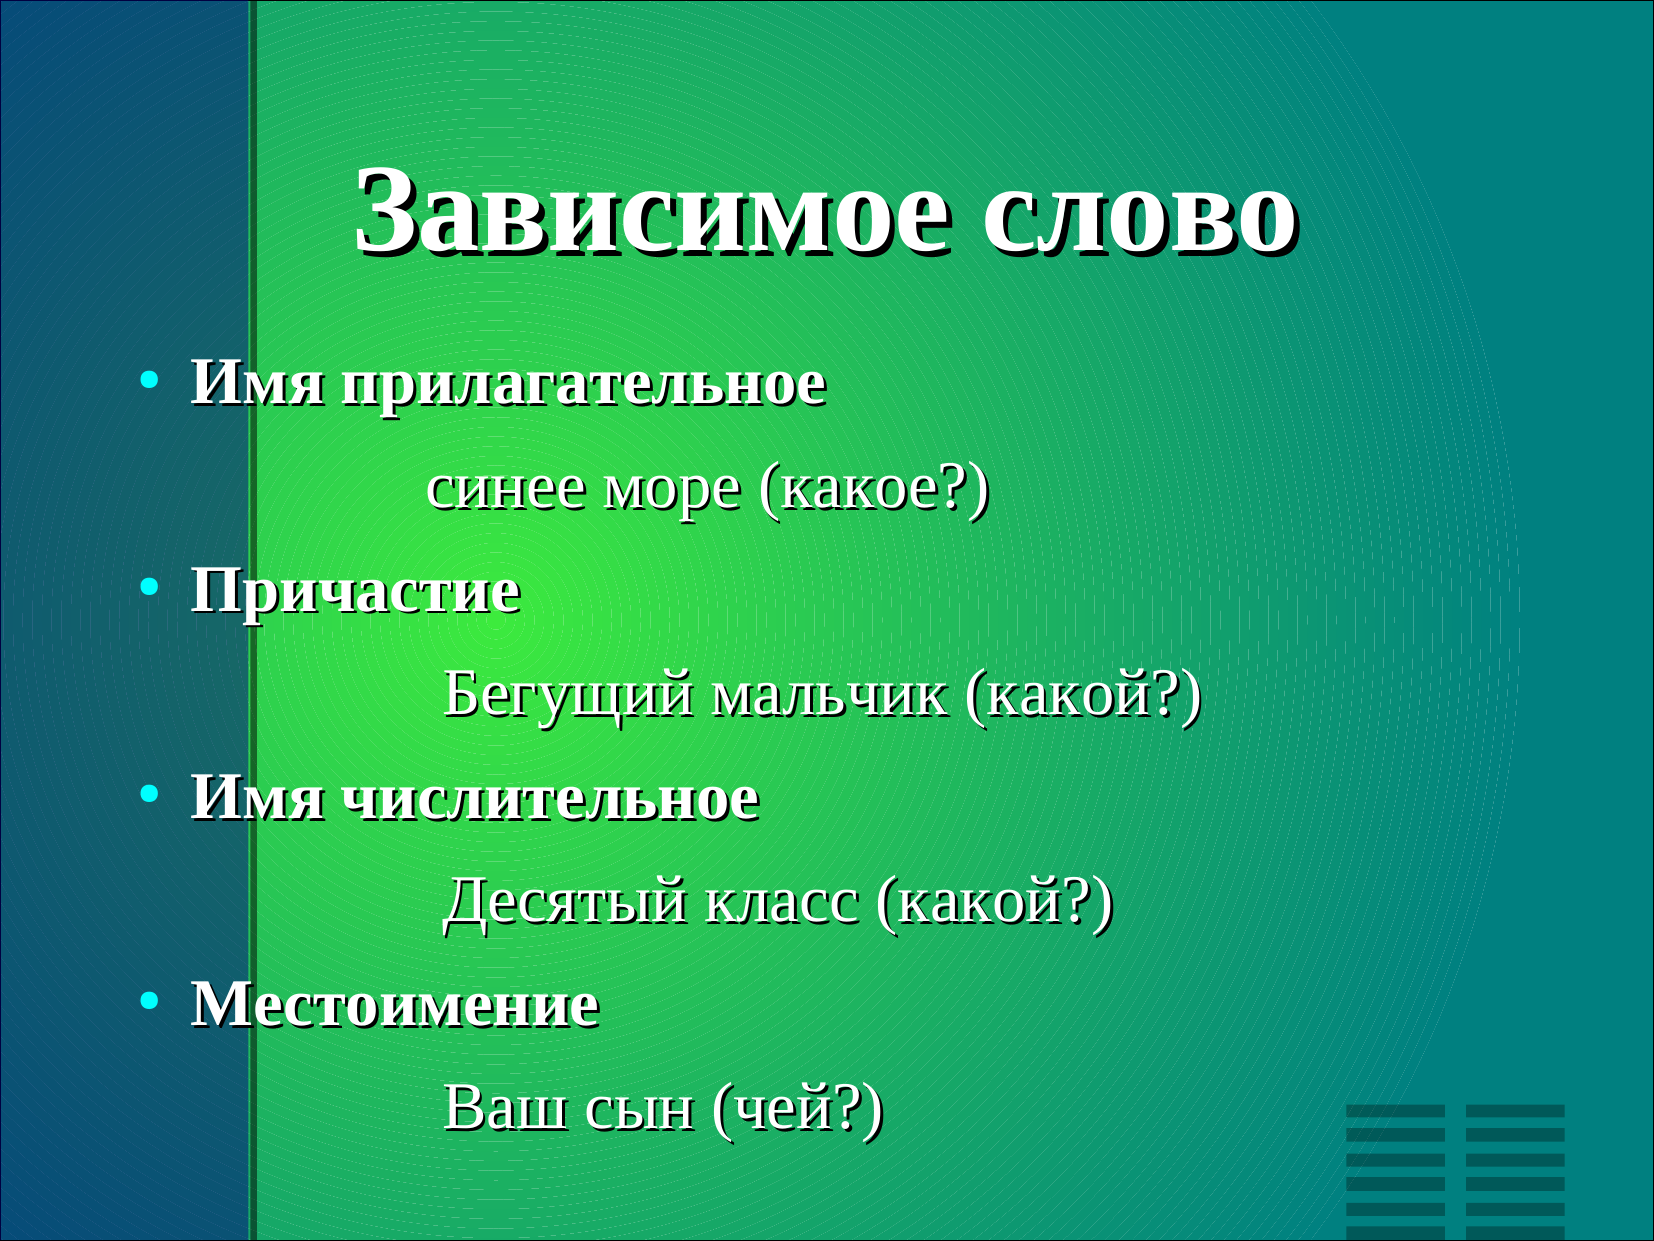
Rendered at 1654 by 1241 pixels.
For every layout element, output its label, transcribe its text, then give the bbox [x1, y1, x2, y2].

title Зависимое слово [119, 112, 1533, 305]
list Имя прилагательное синее море (какое?) Причастие Бегущий мальчик (какой?) Имя числительное Десятый класс (какой?) Местоимение Ваш сын (чей?) [119, 344, 1533, 1185]
